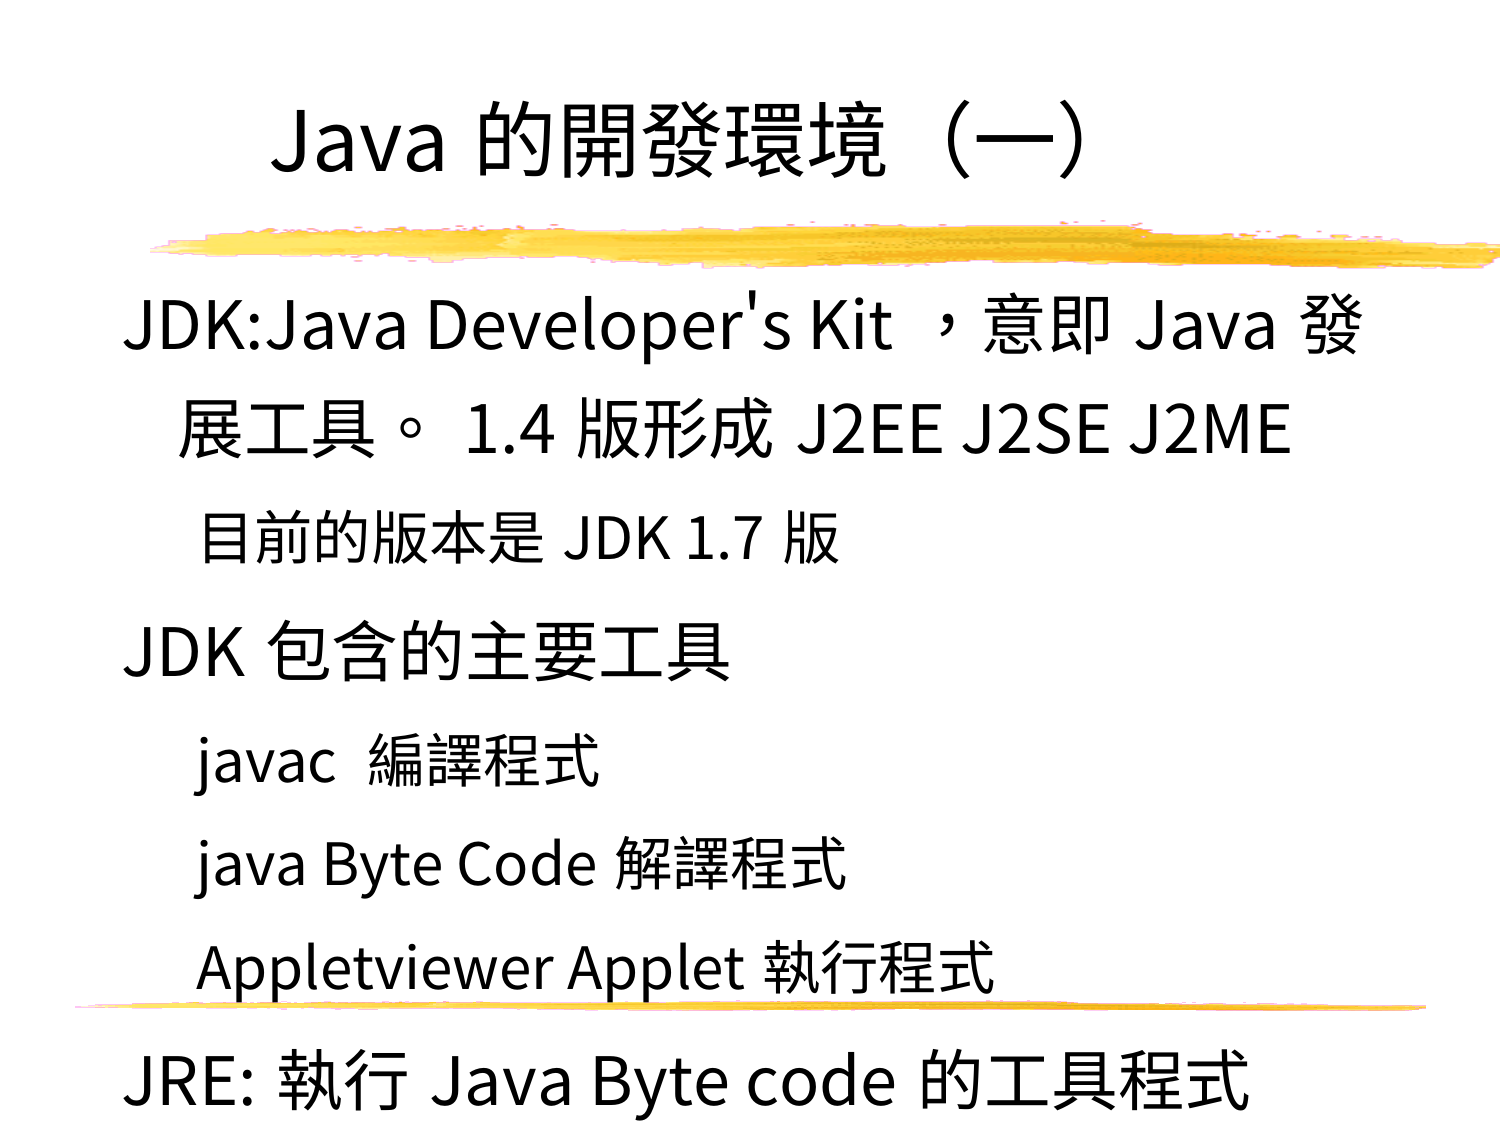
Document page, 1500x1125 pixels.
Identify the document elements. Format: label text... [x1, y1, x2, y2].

picture [150, 215, 1500, 279]
title Java的開發環境（一） [66, 35, 1342, 225]
list JDK:Java Developer's Kit，意即Java發展工具。1.4版形成J2EE J2SE J2ME 目前的版本是JDK 1.7版 JDK包含的主要工具 javac 編譯程式 java Byte Code解譯程式 Appletviewer Applet執行程式 JRE:執行Java Byte code的工具程式 (JVM) [121, 264, 1397, 1011]
picture [75, 999, 1426, 1013]
